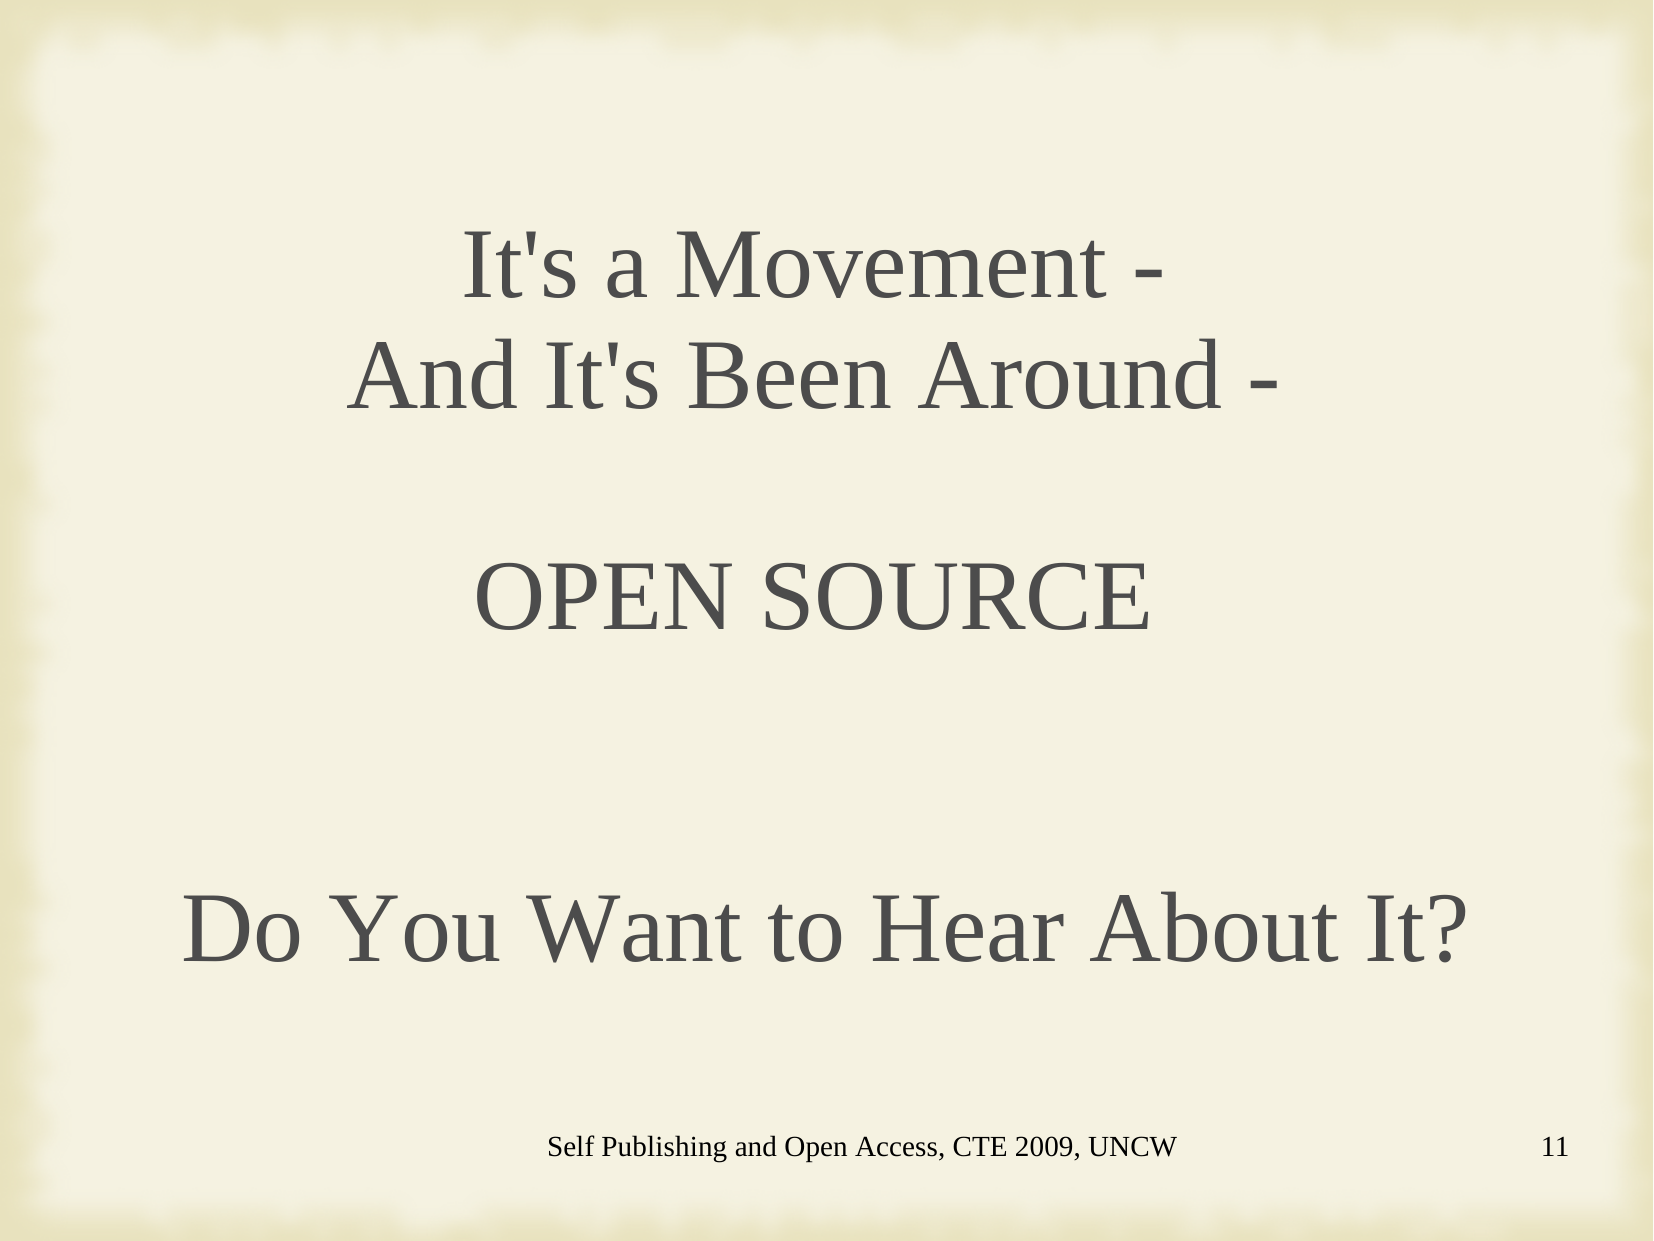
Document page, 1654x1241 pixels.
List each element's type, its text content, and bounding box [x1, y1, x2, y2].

title It's a Movement - And It's Been Around - OPEN SOURCE Do You Want to Hear About It? [82, 208, 1571, 984]
picture [0, 0, 1654, 1241]
